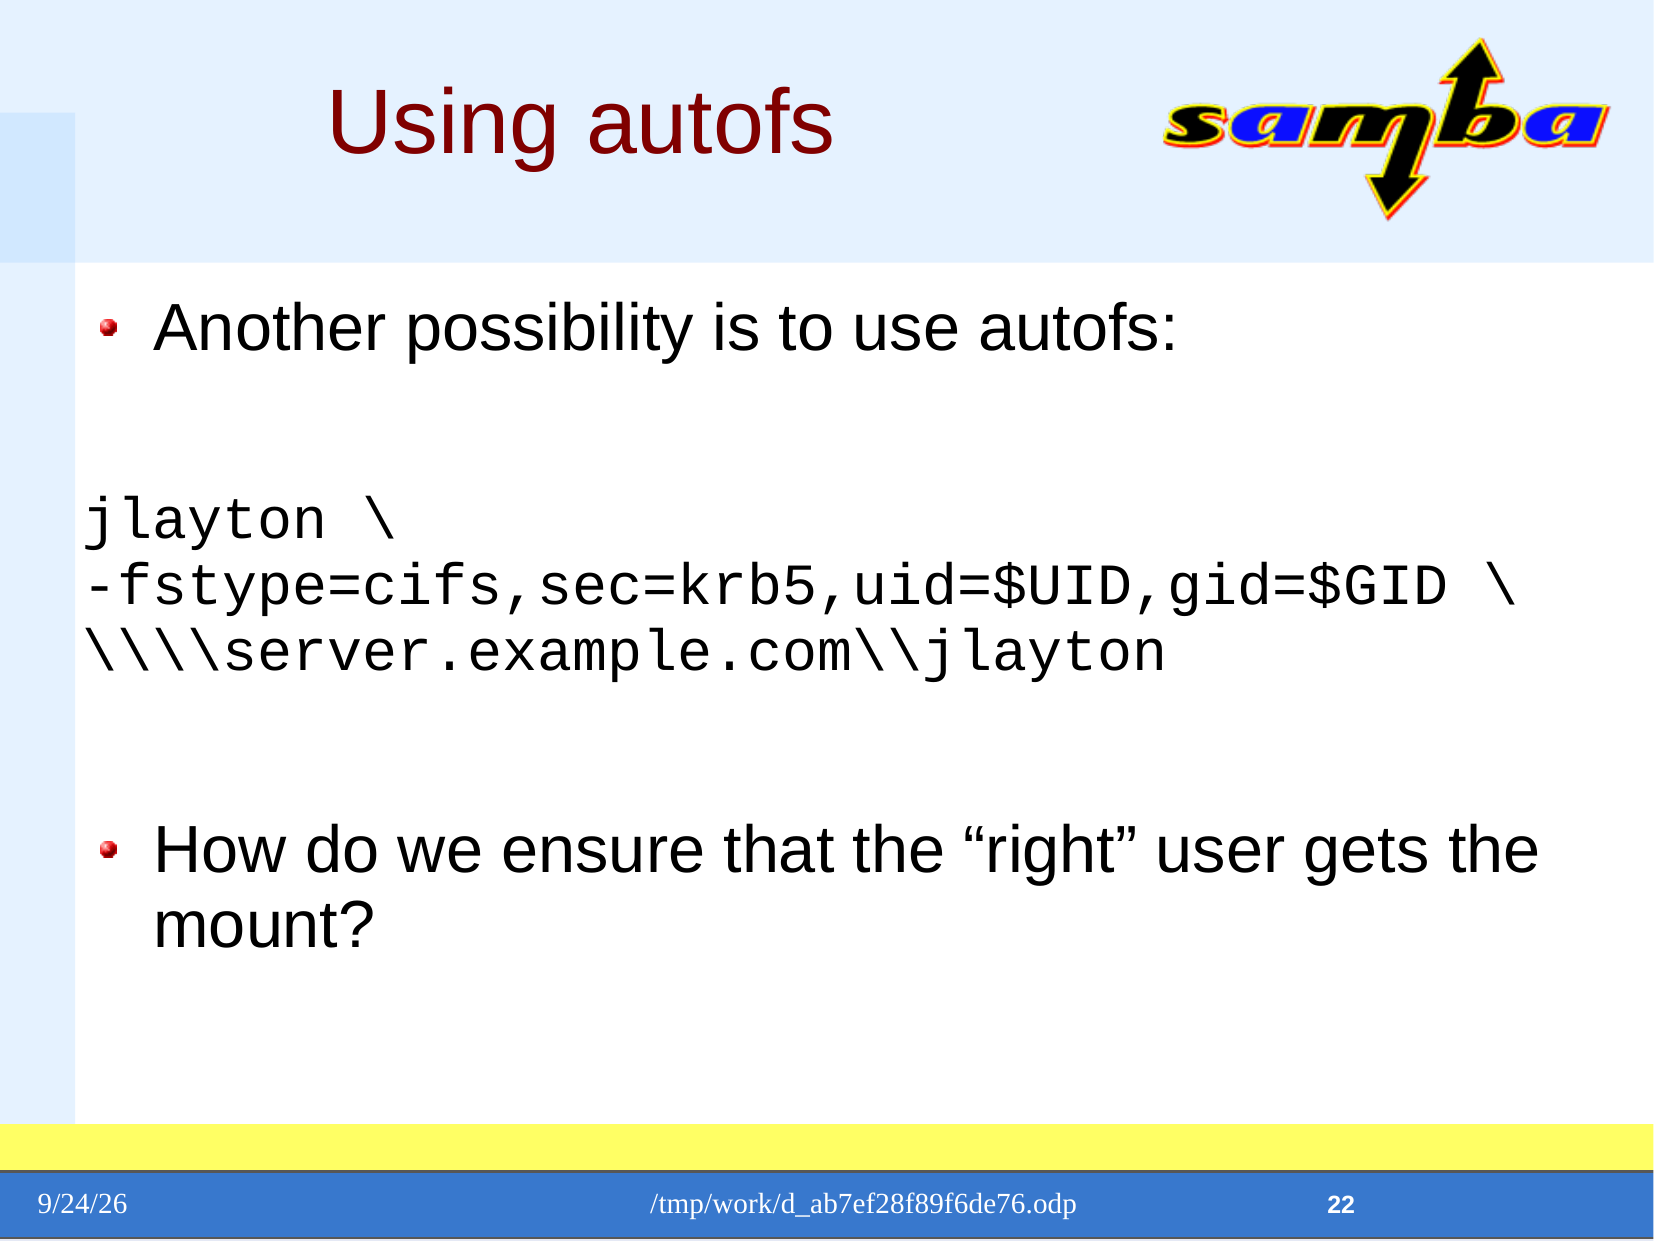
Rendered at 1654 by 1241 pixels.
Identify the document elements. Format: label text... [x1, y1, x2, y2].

picture [793, 1227, 799, 1238]
picture [1163, 37, 1613, 225]
list Another possibility is to use autofs: jlayton \ -fstype=cifs,sec=krb5,uid=$UID,gid=$GID \ \\\\server.example.com\\jlayton How do we ensure that the “right” user gets the mount? [82, 290, 1571, 1073]
picture [0, 1124, 1654, 1241]
title Using autofs [0, 7, 1163, 238]
